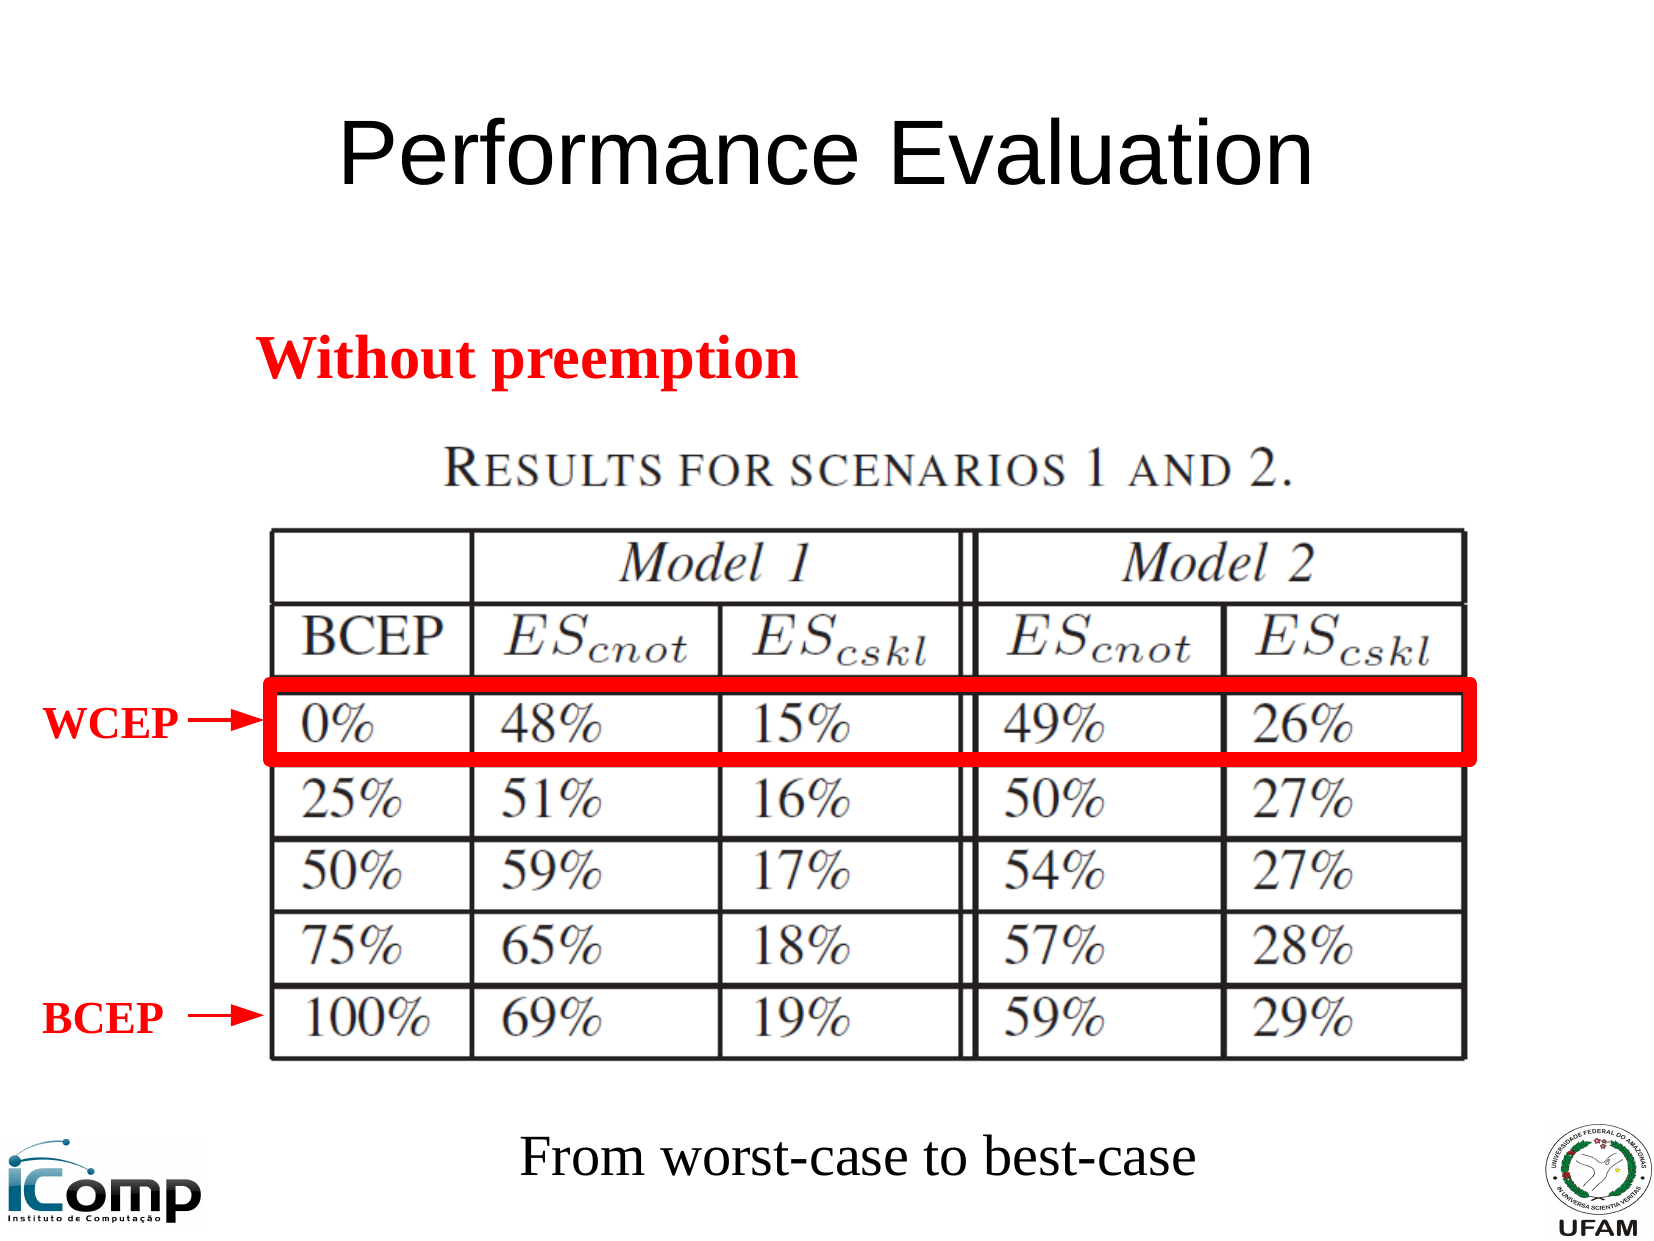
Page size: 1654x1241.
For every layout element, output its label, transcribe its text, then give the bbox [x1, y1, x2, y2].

picture [5, 1139, 205, 1226]
picture [245, 444, 1488, 1069]
picture [1545, 1124, 1652, 1236]
title Performance Evaluation [82, 49, 1571, 257]
text_box Without preemption [240, 315, 815, 400]
text_box BCEP [27, 985, 179, 1052]
picture [277, 692, 1463, 752]
text_box From worst-case to best-case [504, 1116, 1213, 1196]
text_box WCEP [27, 690, 195, 757]
